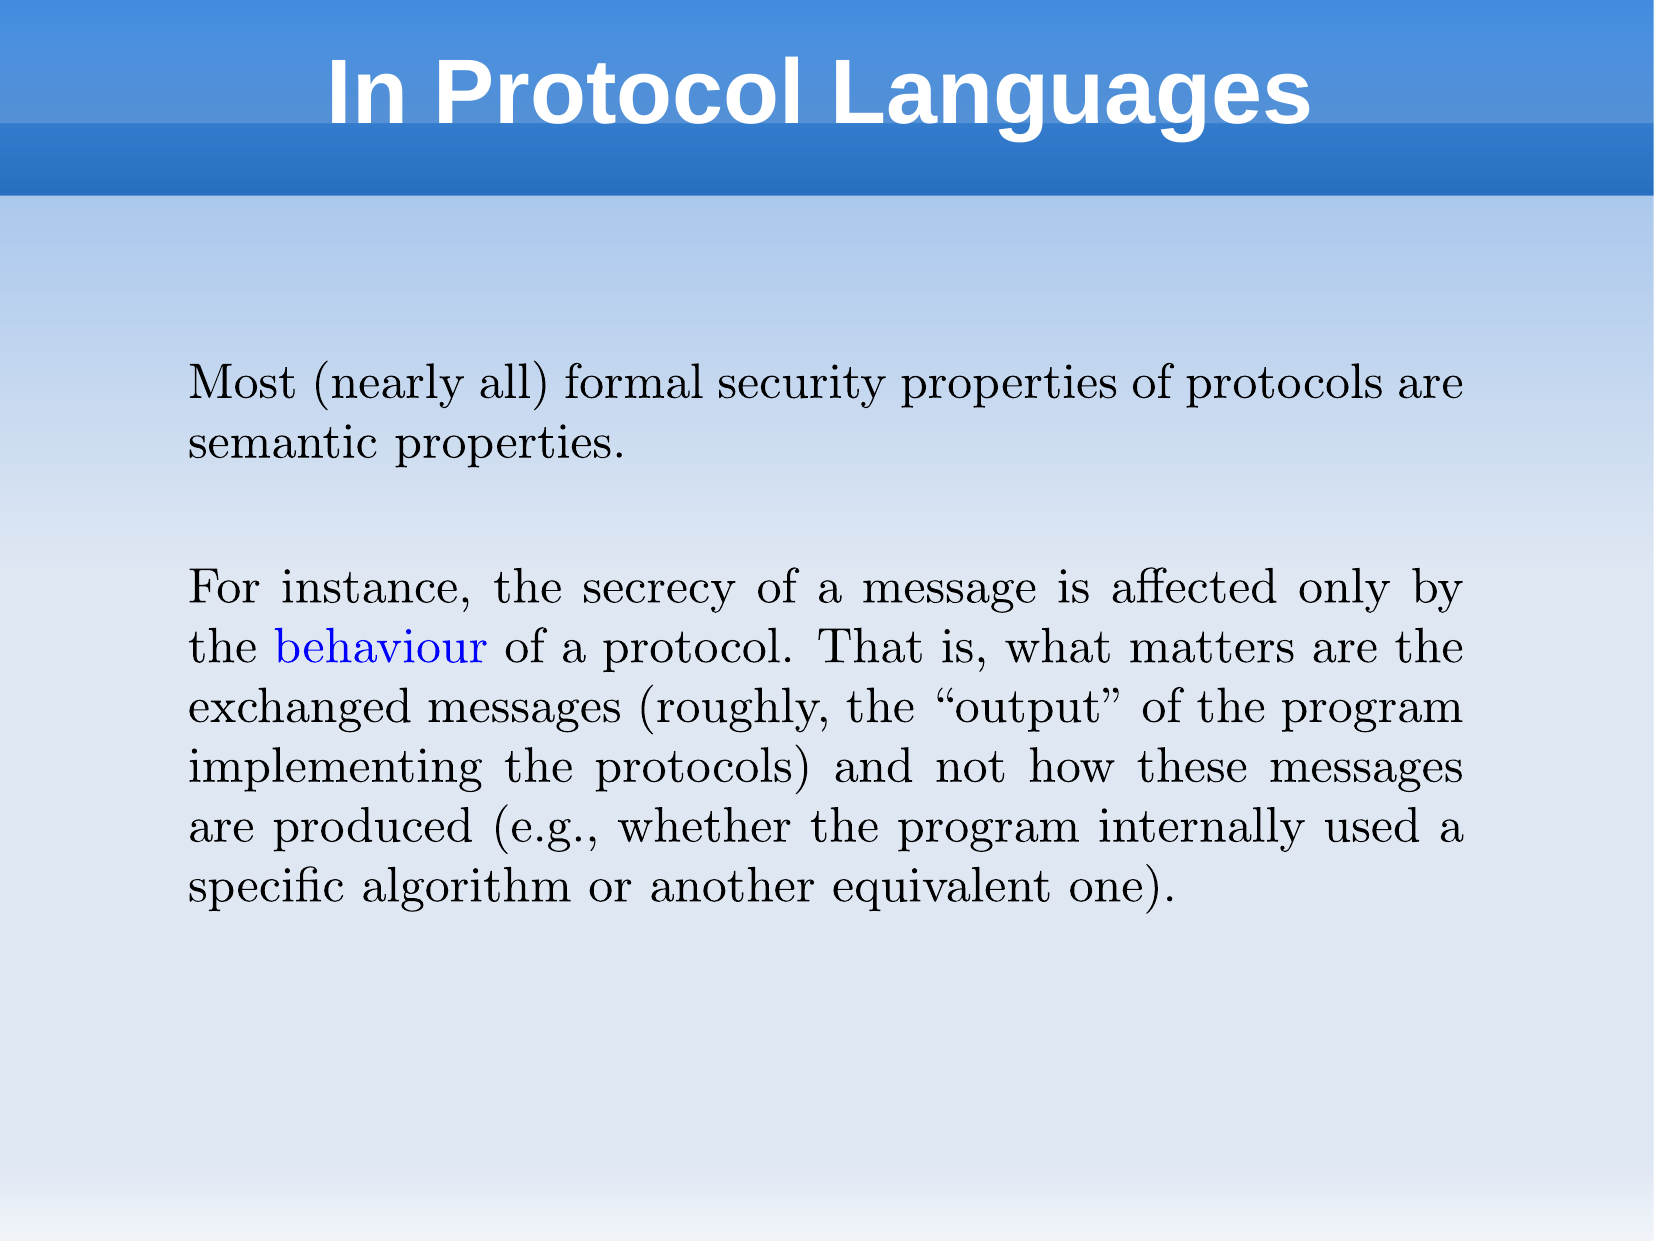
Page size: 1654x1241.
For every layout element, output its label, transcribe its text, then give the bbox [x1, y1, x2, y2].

title In Protocol Languages [76, 0, 1565, 188]
text_box [187, 360, 1465, 914]
picture [0, 0, 1654, 1241]
